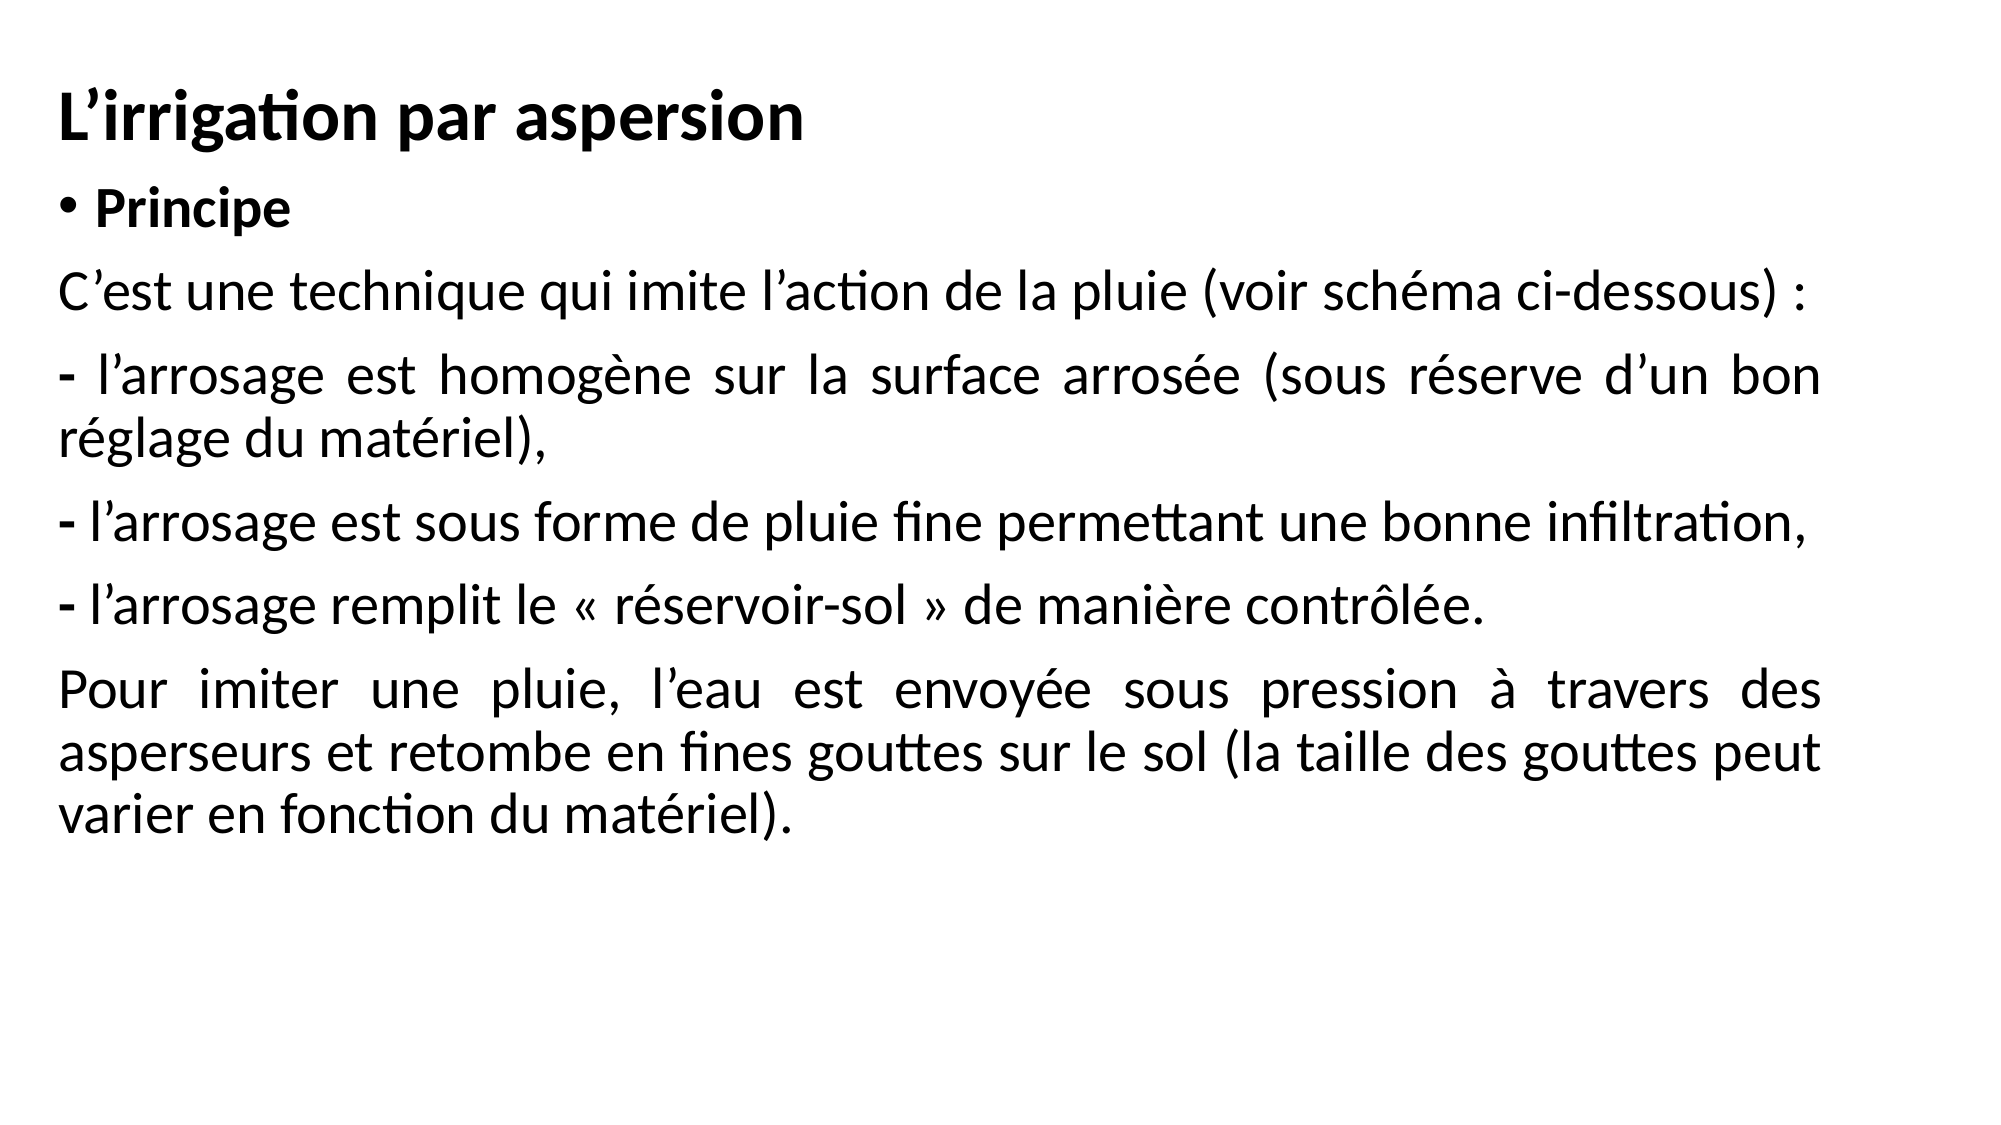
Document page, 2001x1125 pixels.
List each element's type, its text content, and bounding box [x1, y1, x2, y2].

list L’irrigation par aspersion Principe C’est une technique qui imite l’action de la pluie (voir schéma ci-dessous) : - l’arrosage est homogène sur la surface arrosée (sous réserve d’un bon réglage du matériel), - l’arrosage est sous forme de pluie fine permettant une bonne infiltration, - l’arrosage remplit le « réservoir-sol » de manière contrôlée. Pour imiter une pluie, l’eau est envoyée sous pression à travers des asperseurs et retombe en fines gouttes sur le sol (la taille des gouttes peut varier en fonction du matériel). [43, 69, 1863, 1014]
